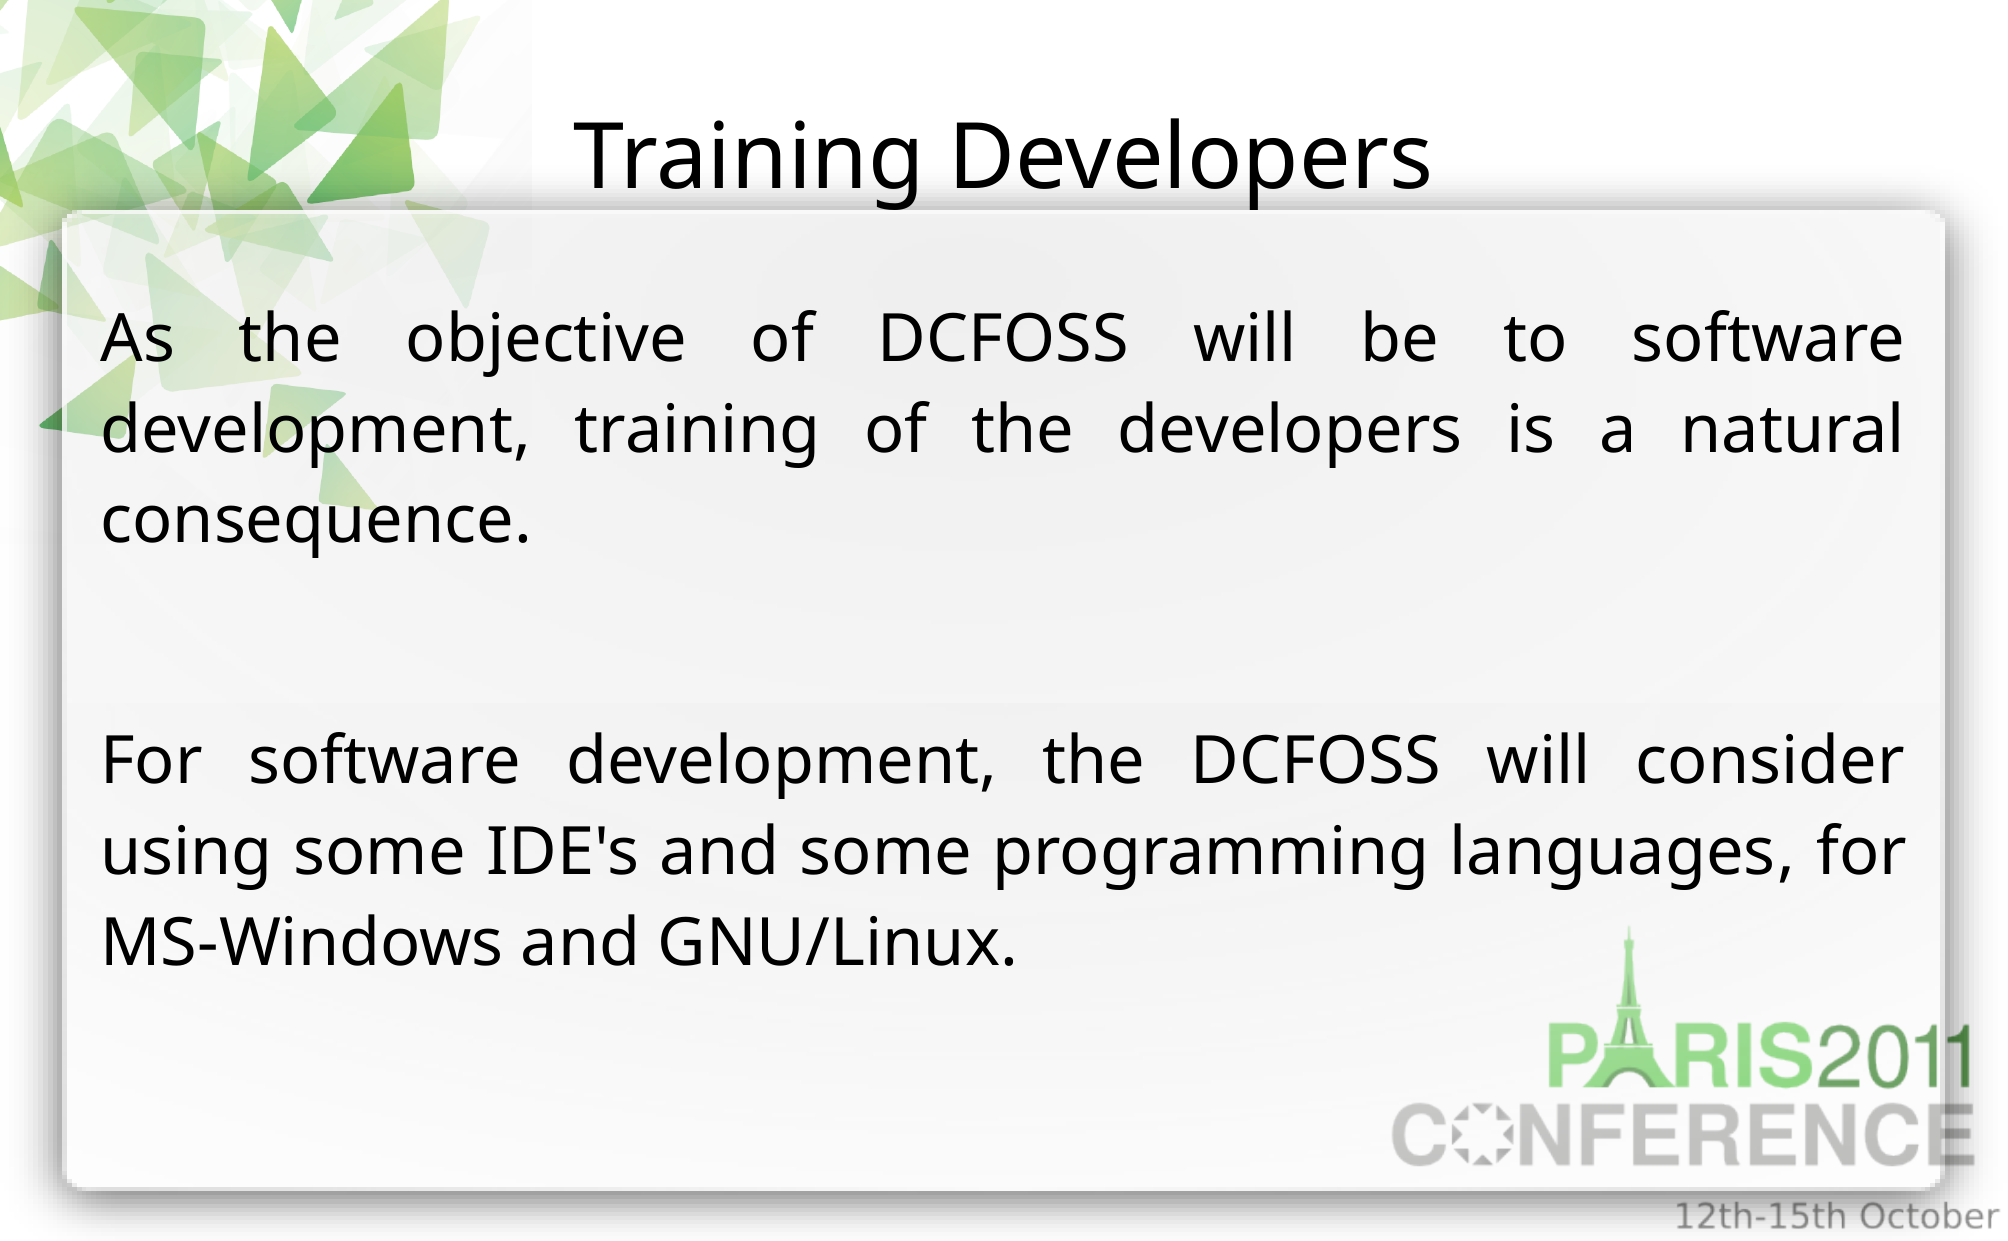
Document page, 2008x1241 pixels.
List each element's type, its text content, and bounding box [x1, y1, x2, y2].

picture [0, 165, 2008, 1241]
list As the objective of DCFOSS will be to software development, training of the developers is a natural consequence. For software development, the DCFOSS will consider using some IDE's and some programming languages​​, for MS-Windows and GNU/Linux. [100, 290, 1908, 1109]
title Training Developers [100, 49, 1908, 257]
